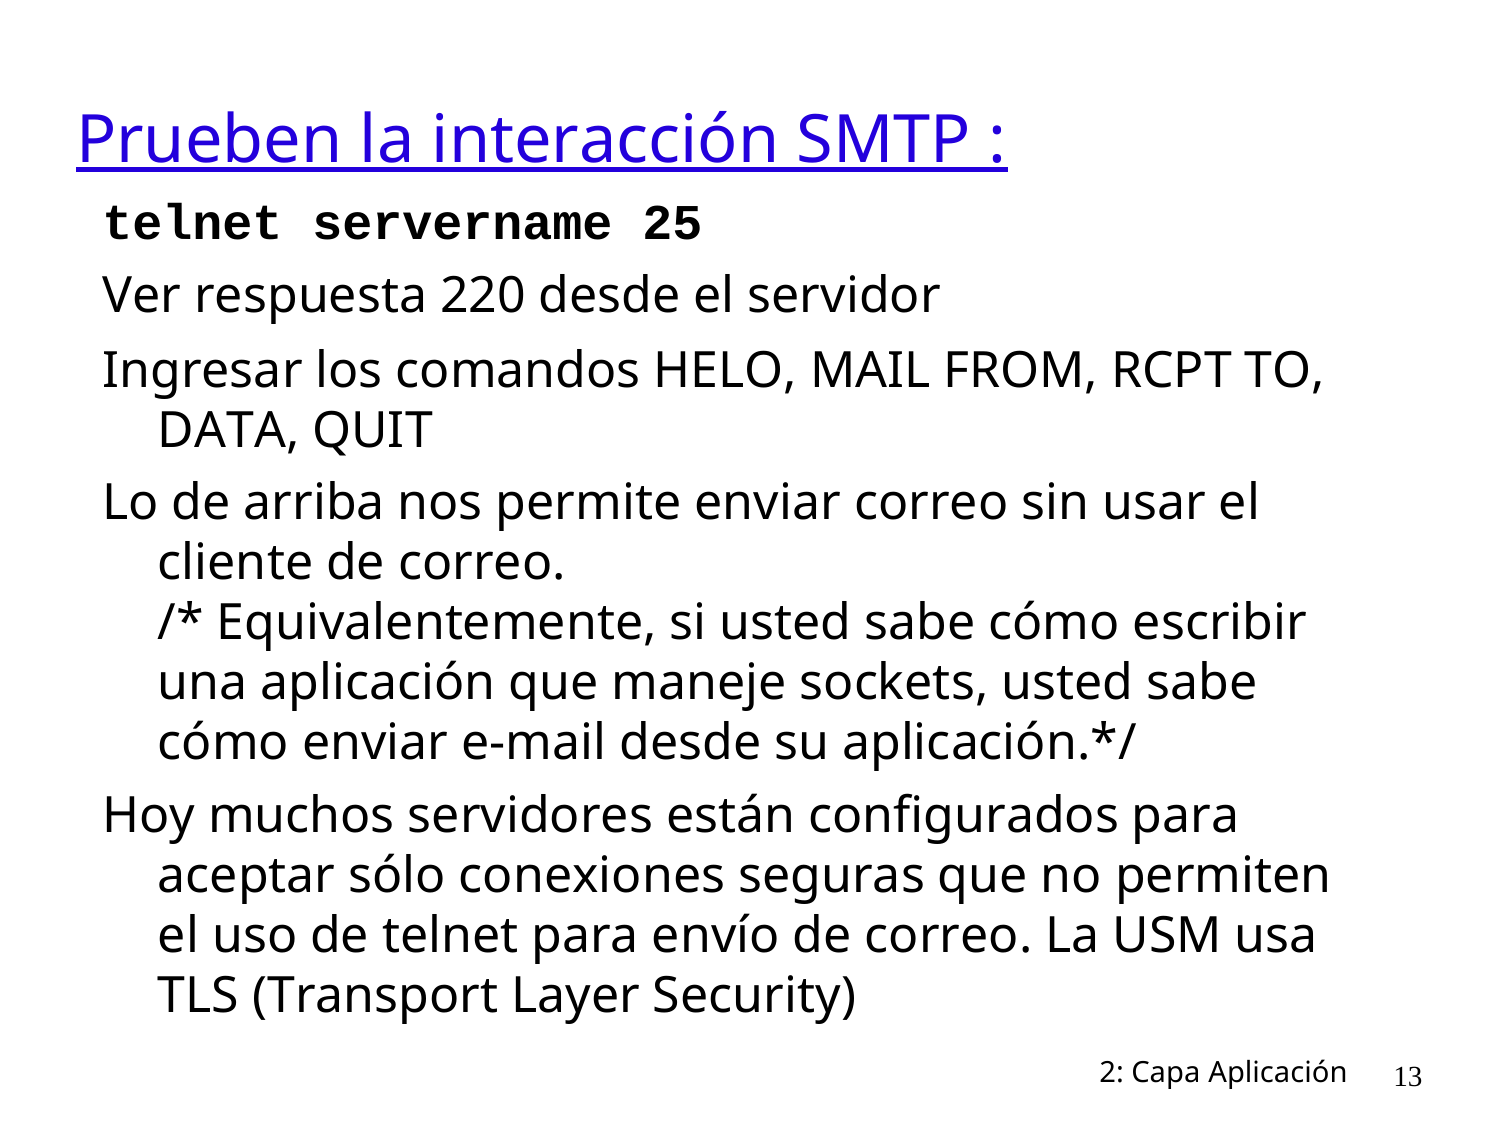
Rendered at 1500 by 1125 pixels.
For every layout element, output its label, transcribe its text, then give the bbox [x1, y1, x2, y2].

text_box telnet servername 25 Ver respuesta 220 desde el servidor Ingresar los comandos HELO, MAIL FROM, RCPT TO, DATA, QUIT Lo de arriba nos permite enviar correo sin usar el cliente de correo. /* Equivalentemente, si usted sabe cómo escribir una aplicación que maneje sockets, usted sabe cómo enviar e-mail desde su aplicación.*/ Hoy muchos servidores están configurados para aceptar sólo conexiones seguras que no permiten el uso de telnet para envío de correo. La USM usa TLS (Transport Layer Security) [87, 187, 1388, 1026]
text_box Prueben la interacción SMTP : [61, 67, 1337, 214]
